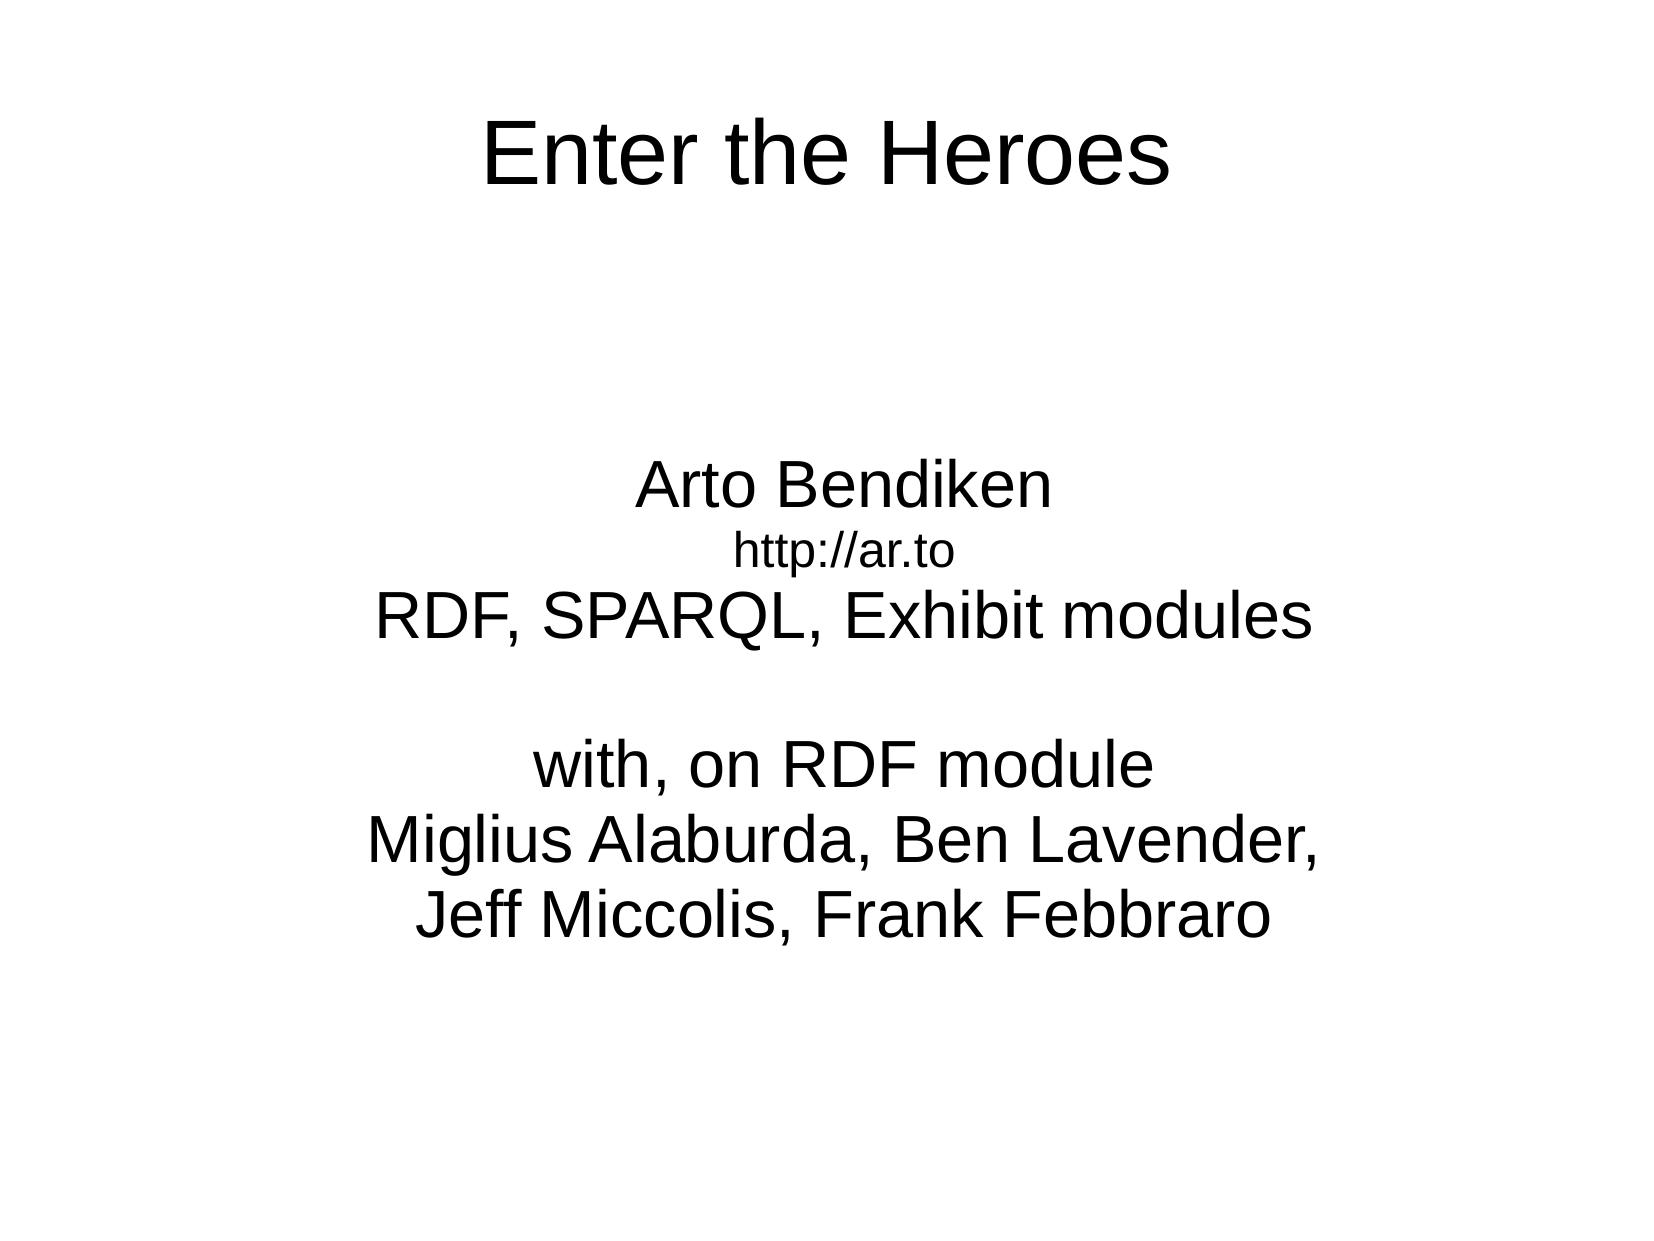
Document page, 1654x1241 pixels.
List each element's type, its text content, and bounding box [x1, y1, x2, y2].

subtitle Arto Bendiken http://ar.to RDF, SPARQL, Exhibit modules with, on RDF module Miglius Alaburda, Ben Lavender, Jeff Miccolis, Frank Febbraro [82, 297, 1571, 1102]
title Enter the Heroes [82, 49, 1571, 257]
